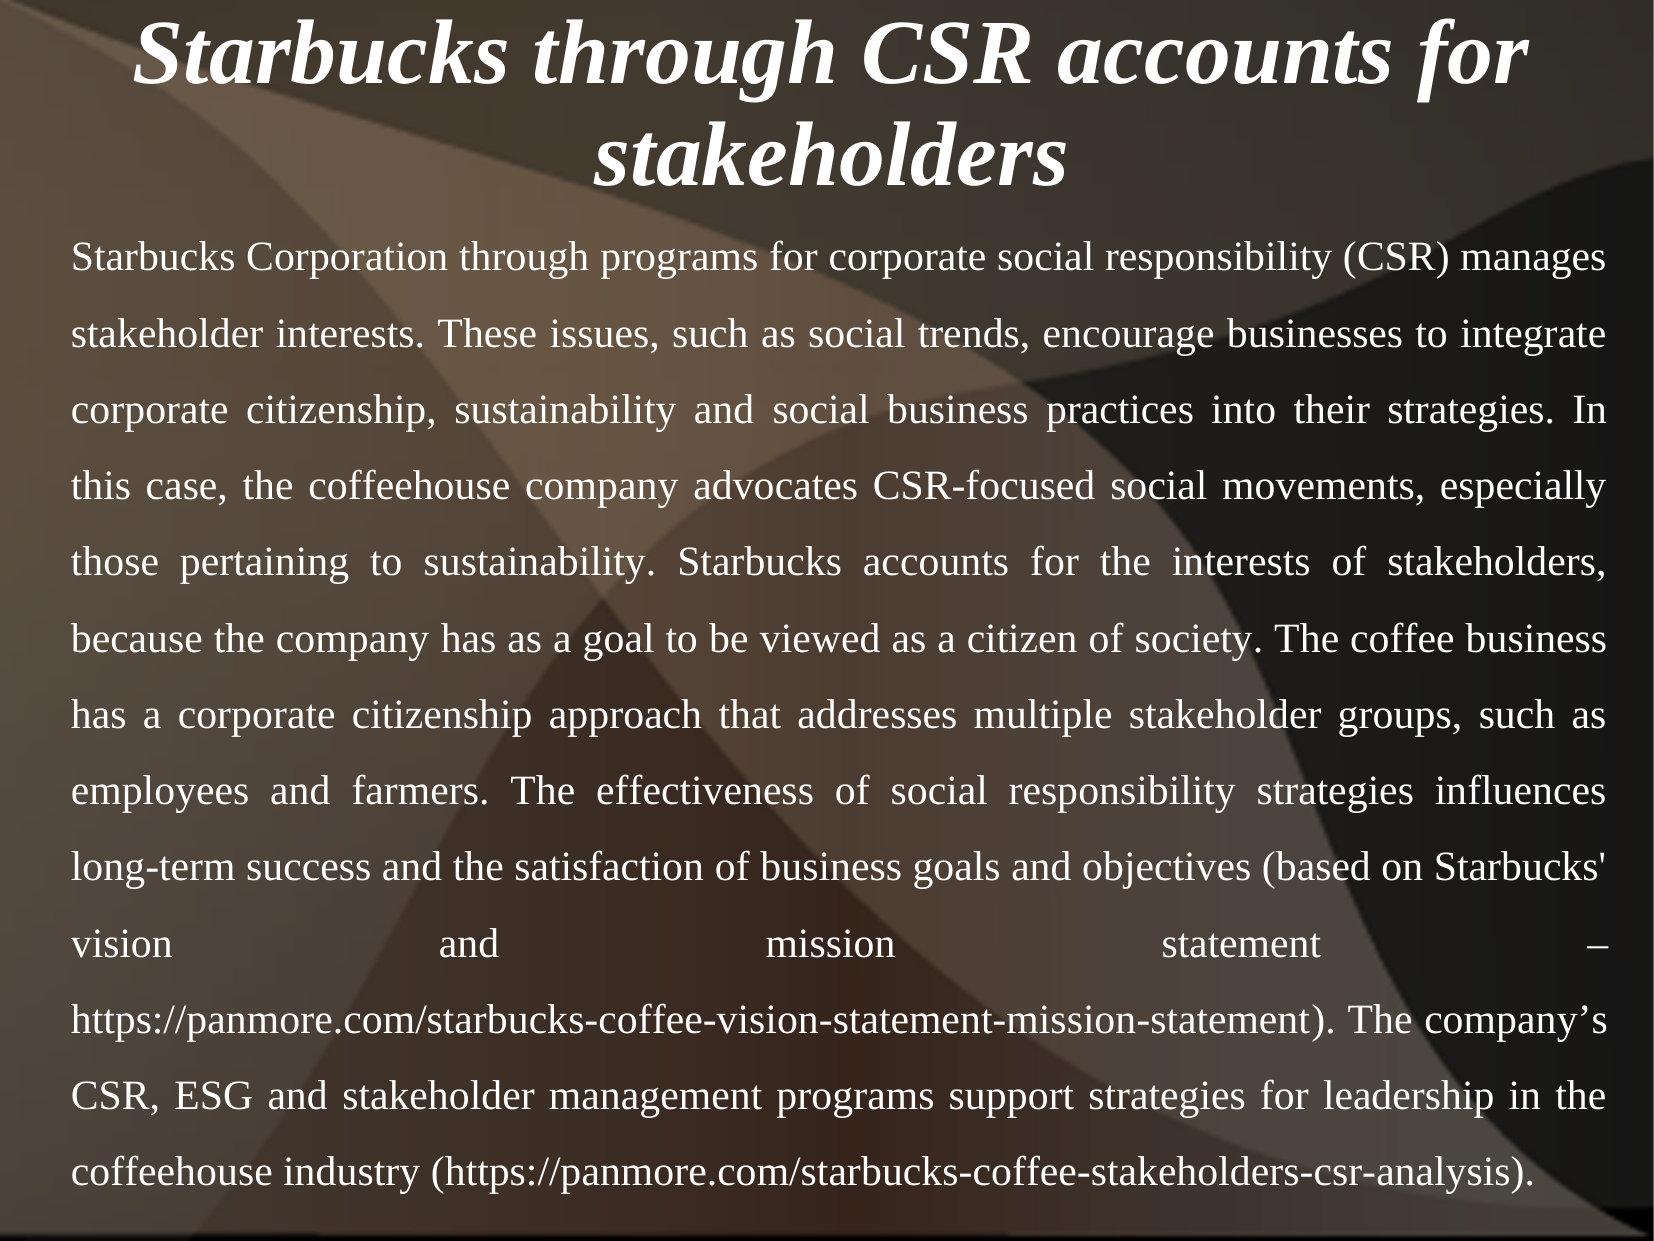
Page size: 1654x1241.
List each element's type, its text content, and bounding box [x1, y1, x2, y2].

title Starbucks through CSR accounts for stakeholders [88, 0, 1577, 203]
list Starbucks Corporation through programs for corporate social responsibility (CSR) manages stakeholder interests. These issues, such as social trends, encourage businesses to integrate corporate citizenship, sustainability and social business practices into their strategies. In this case, the coffeehouse company advocates CSR-focused social movements, especially those pertaining to sustainability. Starbucks accounts for the interests of stakeholders, because the company has as a goal to be viewed as a citizen of society. The coffee business has a corporate citizenship approach that addresses multiple stakeholder groups, such as employees and farmers. The effectiveness of social responsibility strategies influences long-term success and the satisfaction of business goals and objectives (based on Starbucks' vision and mission statement – https://panmore.com/starbucks-coffee-vision-statement-mission-statement). The company’s CSR, ESG and stakeholder management programs support strategies for leadership in the coffeehouse industry (https://panmore.com/starbucks-coffee-stakeholders-csr-analysis). [70, 203, 1609, 1182]
picture [0, 0, 1654, 1241]
